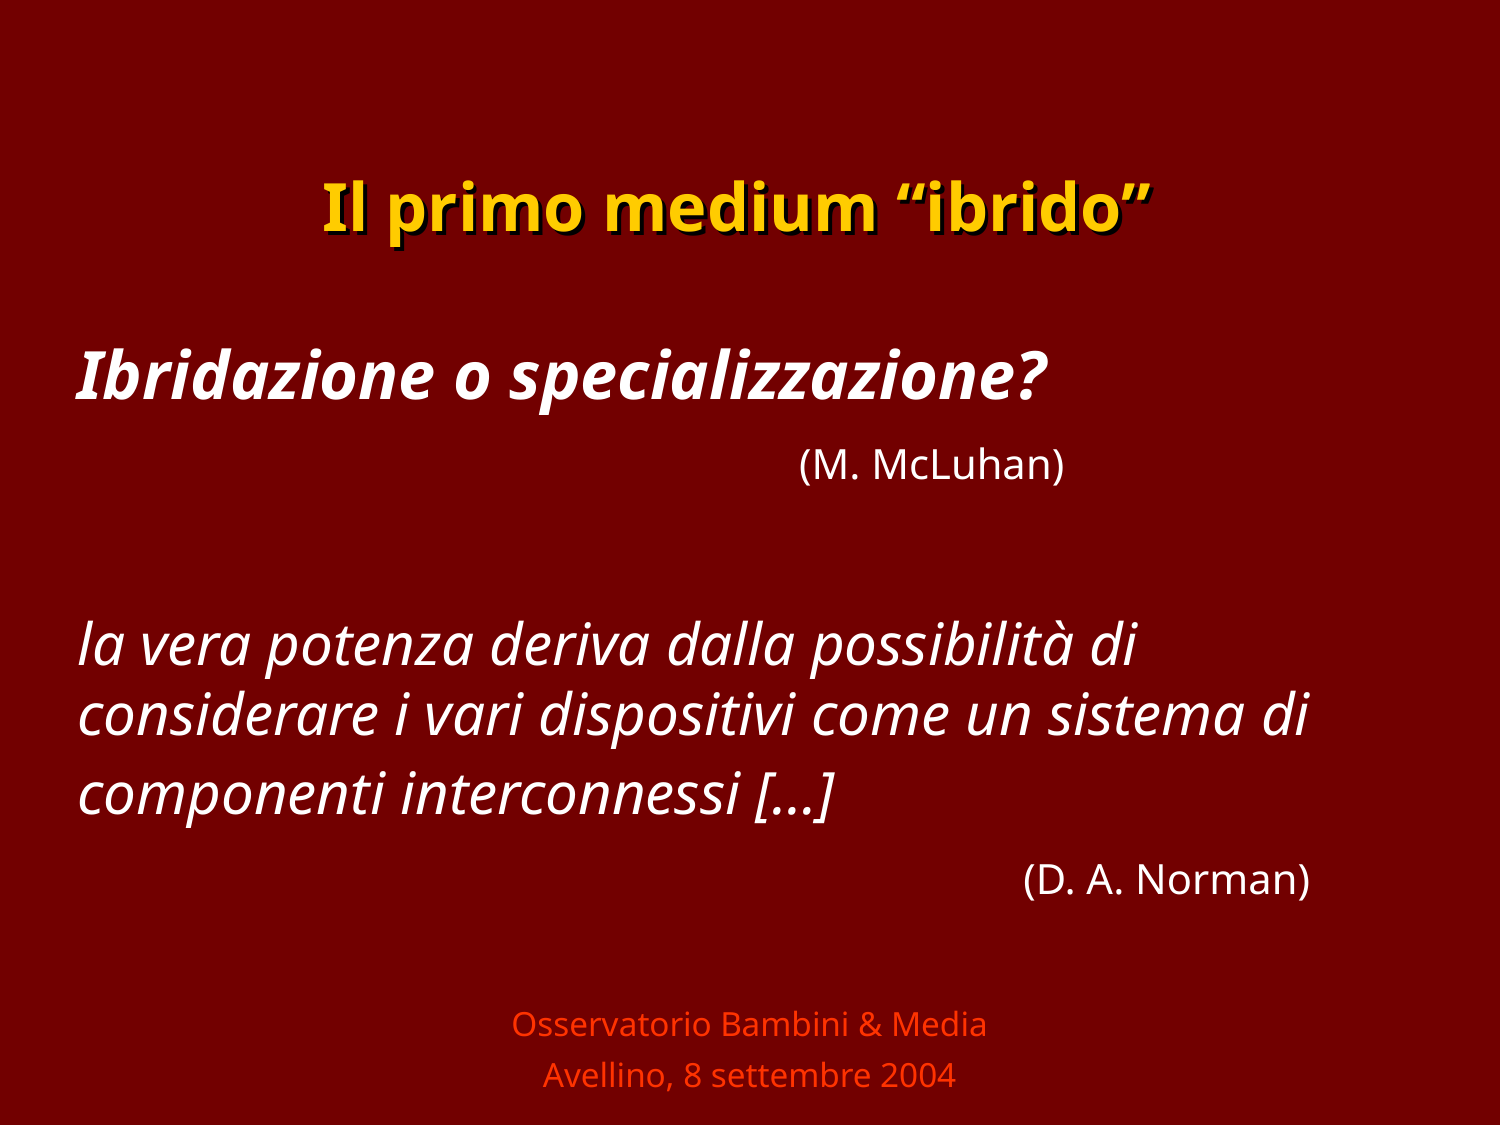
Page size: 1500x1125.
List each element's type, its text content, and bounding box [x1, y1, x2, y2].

text_box Osservatorio Bambini & Media Avellino, 8 settembre 2004 [24, 1012, 1475, 1100]
text_box la vera potenza deriva dalla possibilità di considerare i vari dispositivi come un sistema di componenti interconnessi […] (D. A. Norman) [62, 600, 1363, 911]
text_box Ibridazione o specializzazione? (M. McLuhan) [62, 324, 1363, 496]
text_box Il primo medium “ibrido” [125, 158, 1350, 253]
